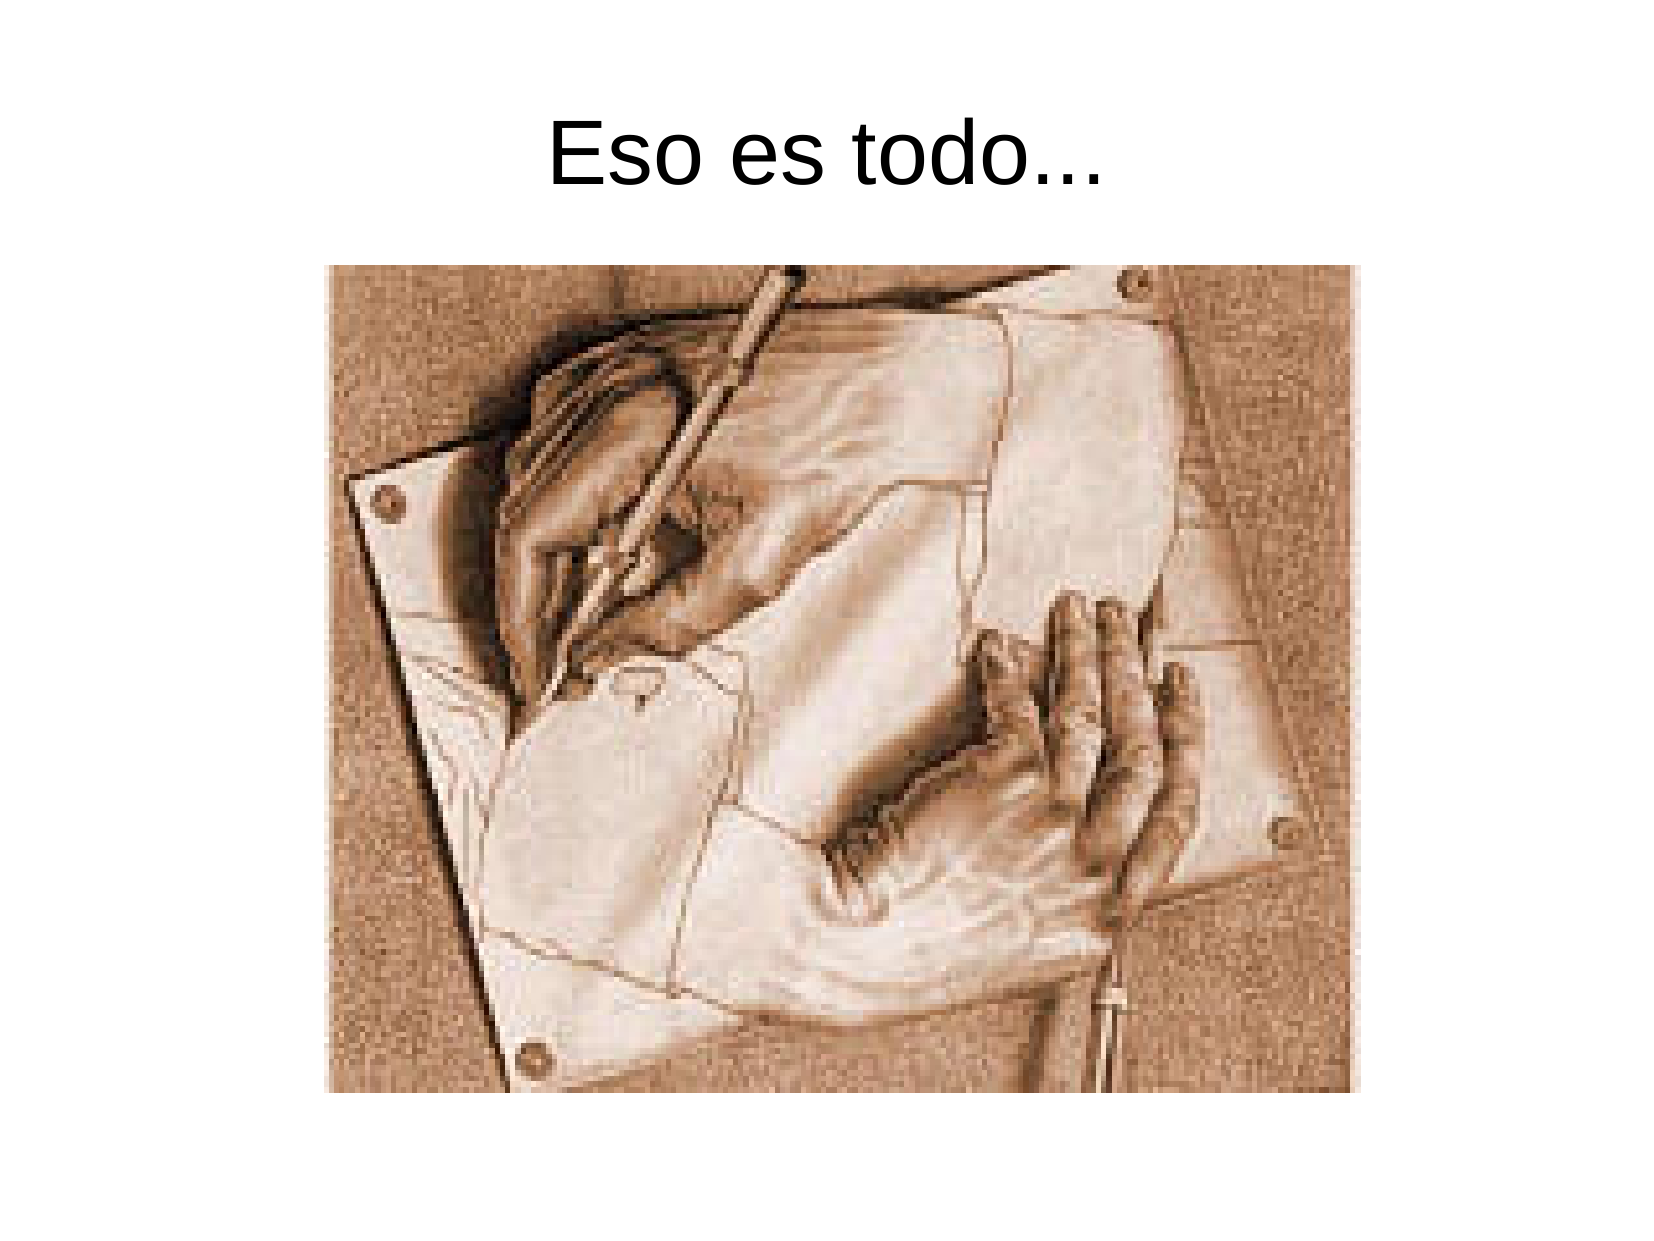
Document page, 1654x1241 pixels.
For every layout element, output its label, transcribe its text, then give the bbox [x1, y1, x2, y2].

title Eso es todo... [82, 49, 1571, 257]
picture [324, 265, 1361, 1093]
